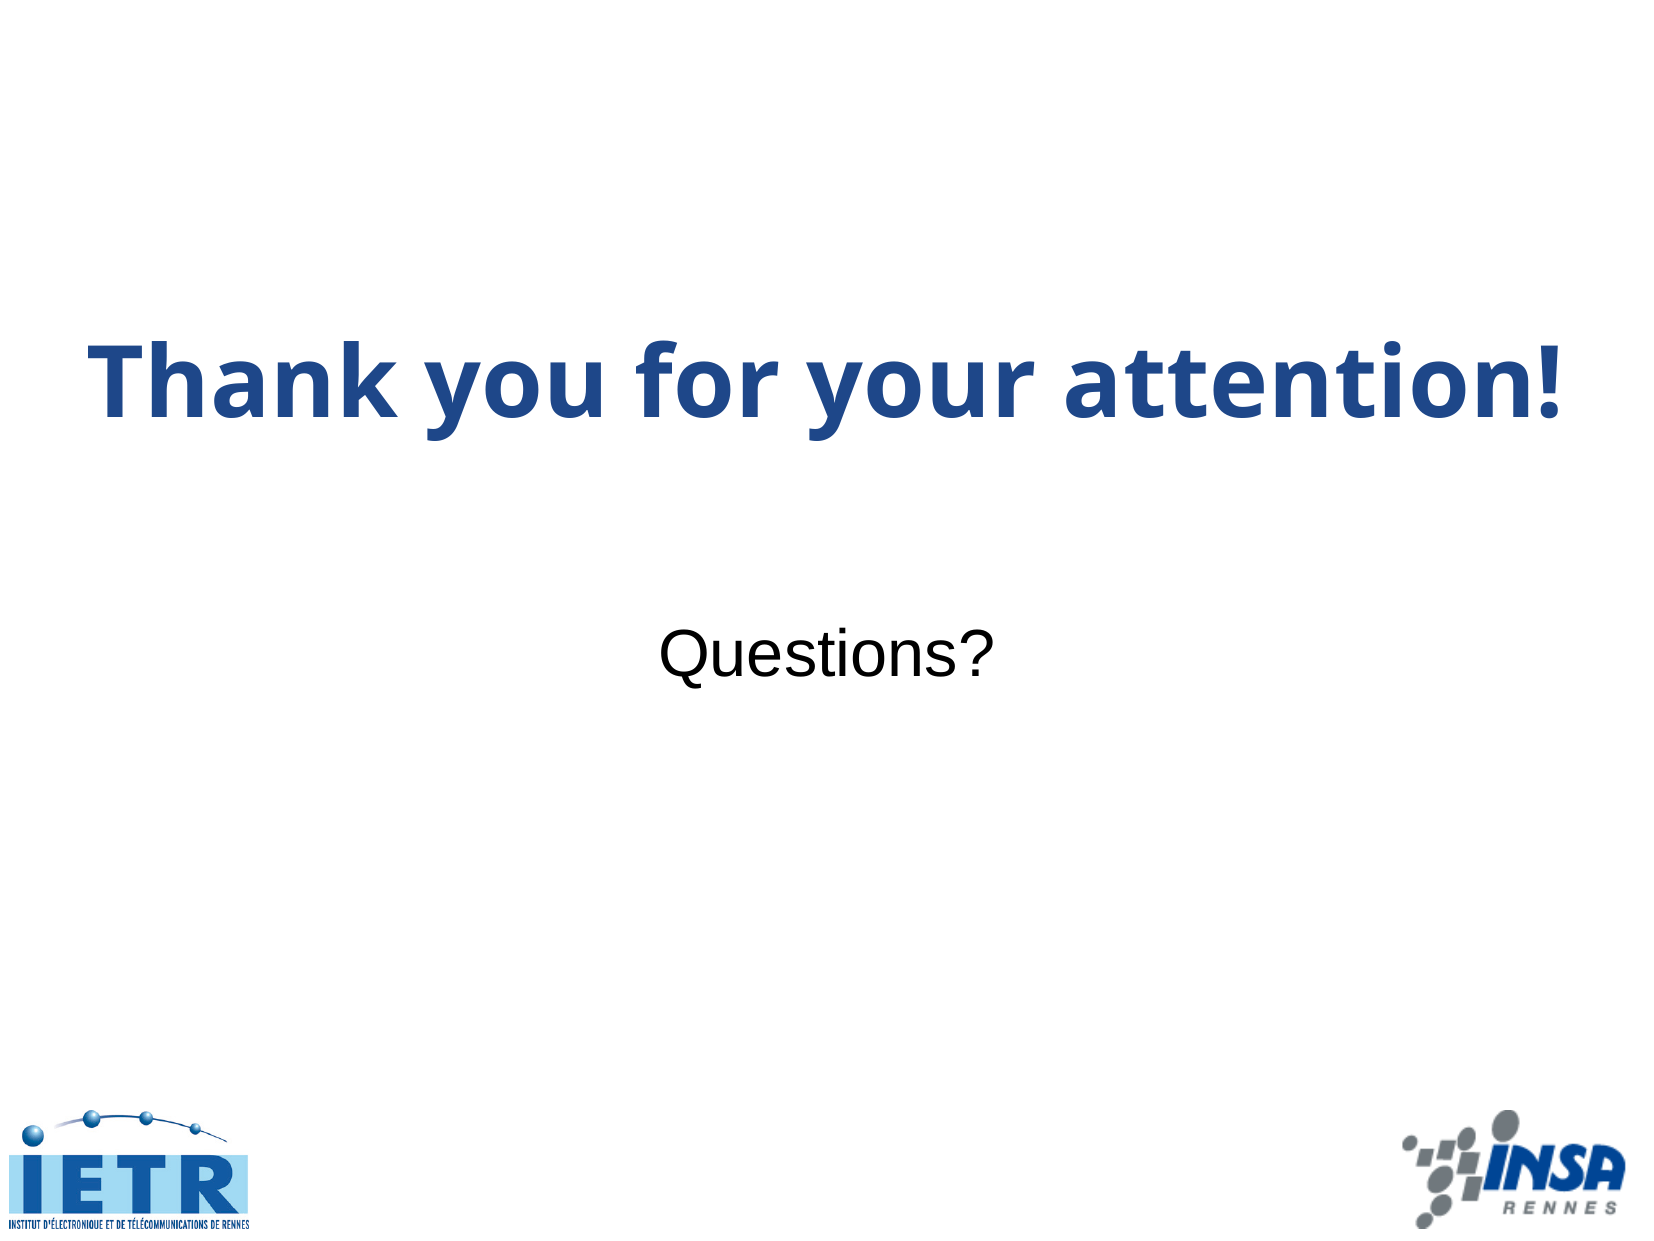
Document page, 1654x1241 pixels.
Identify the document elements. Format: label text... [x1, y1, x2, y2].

picture [9, 1110, 249, 1229]
list Questions? [82, 615, 1571, 1123]
picture [1393, 1110, 1645, 1229]
title Thank you for your attention! [82, 224, 1571, 532]
